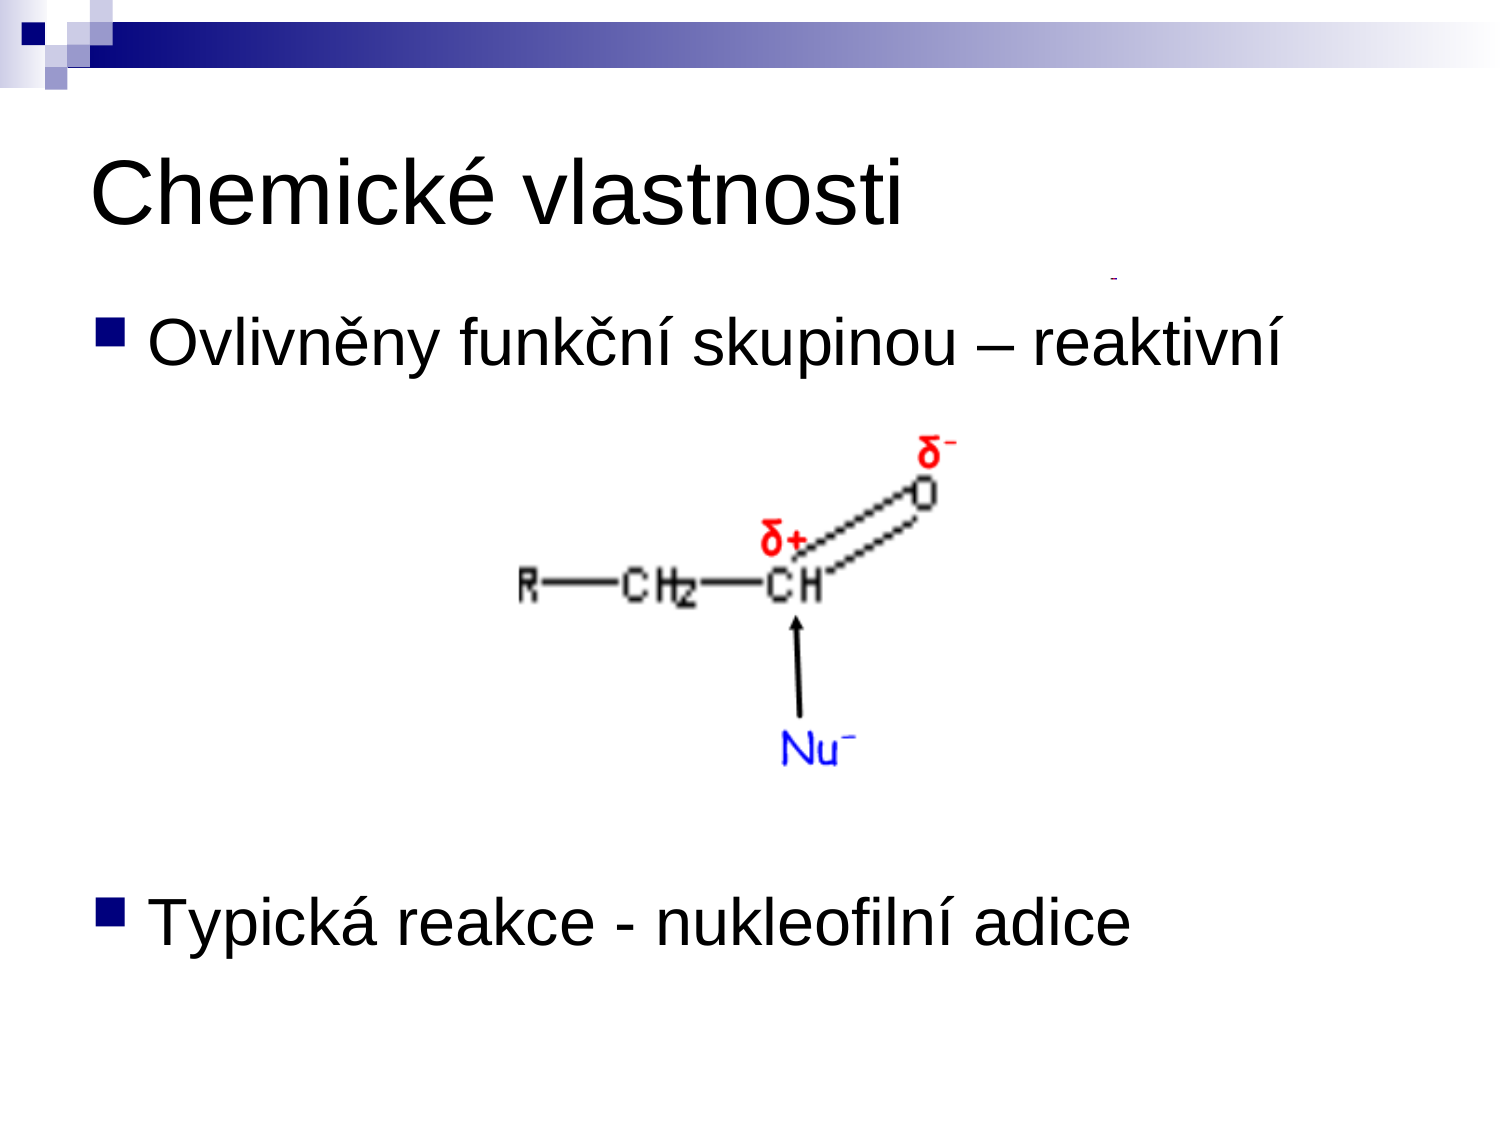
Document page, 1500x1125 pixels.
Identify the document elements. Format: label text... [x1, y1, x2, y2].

list Ovlivněny funkční skupinou – reaktivní Typická reakce - nukleofilní adice [76, 290, 1427, 1063]
title Chemické vlastnosti [75, 75, 1426, 301]
